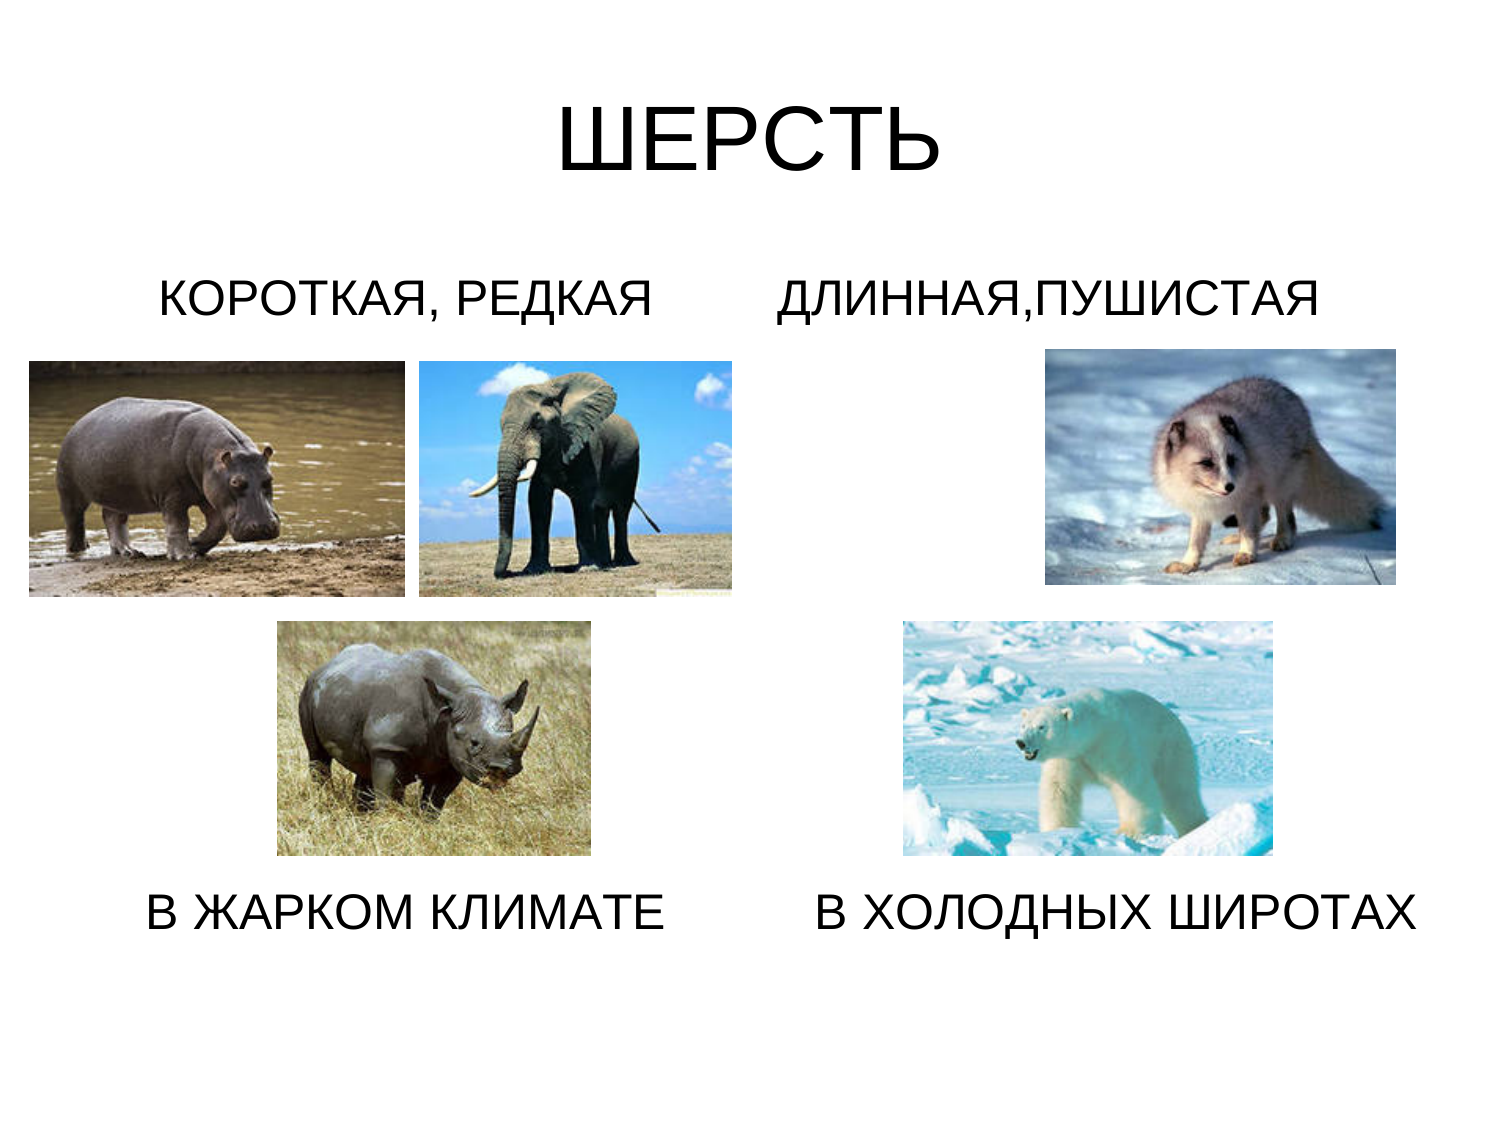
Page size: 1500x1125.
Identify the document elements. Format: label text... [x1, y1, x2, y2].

picture [419, 361, 732, 597]
picture [903, 621, 1273, 857]
picture [277, 621, 591, 857]
picture [29, 361, 405, 597]
picture [1045, 349, 1396, 585]
list ДЛИННАЯ,ПУШИСТАЯ В ХОЛОДНЫХ ШИРОТАХ [762, 262, 1471, 1006]
title ШЕРСТЬ [75, 45, 1426, 233]
list КОРОТКАЯ, РЕДКАЯ В ЖАРКОМ КЛИМАТЕ [75, 262, 738, 1006]
